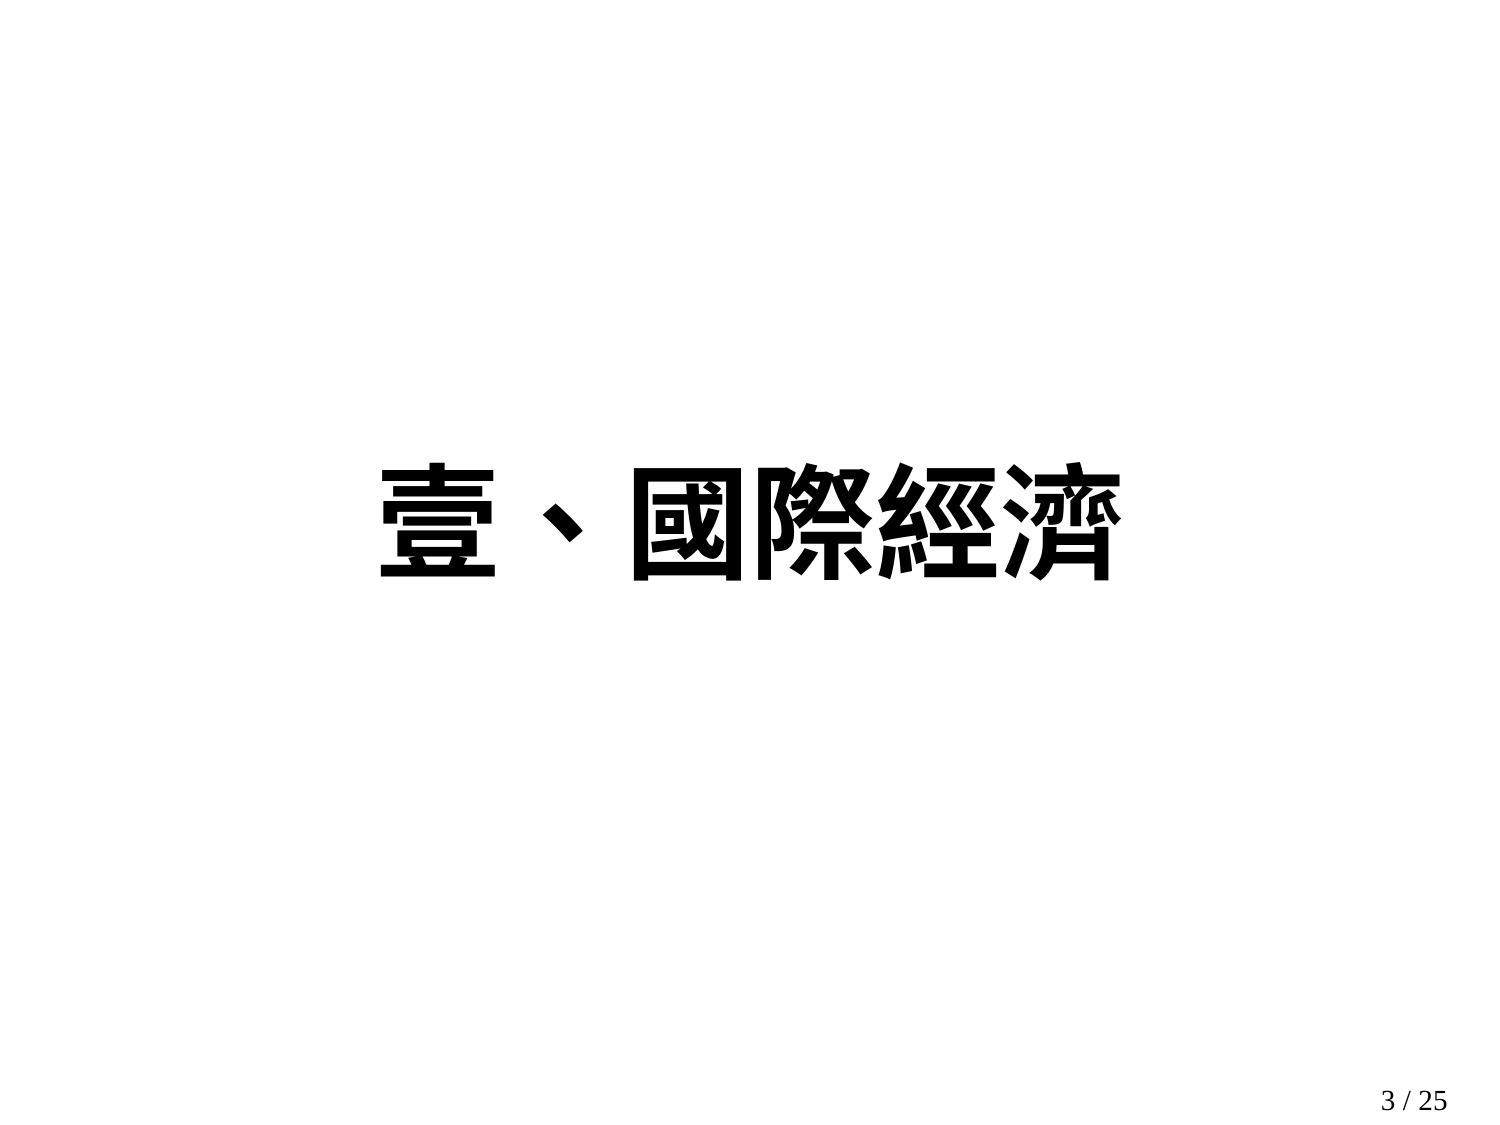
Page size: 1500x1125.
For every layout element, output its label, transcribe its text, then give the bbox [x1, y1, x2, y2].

text_box 壹、國際經濟 [0, 456, 1500, 650]
